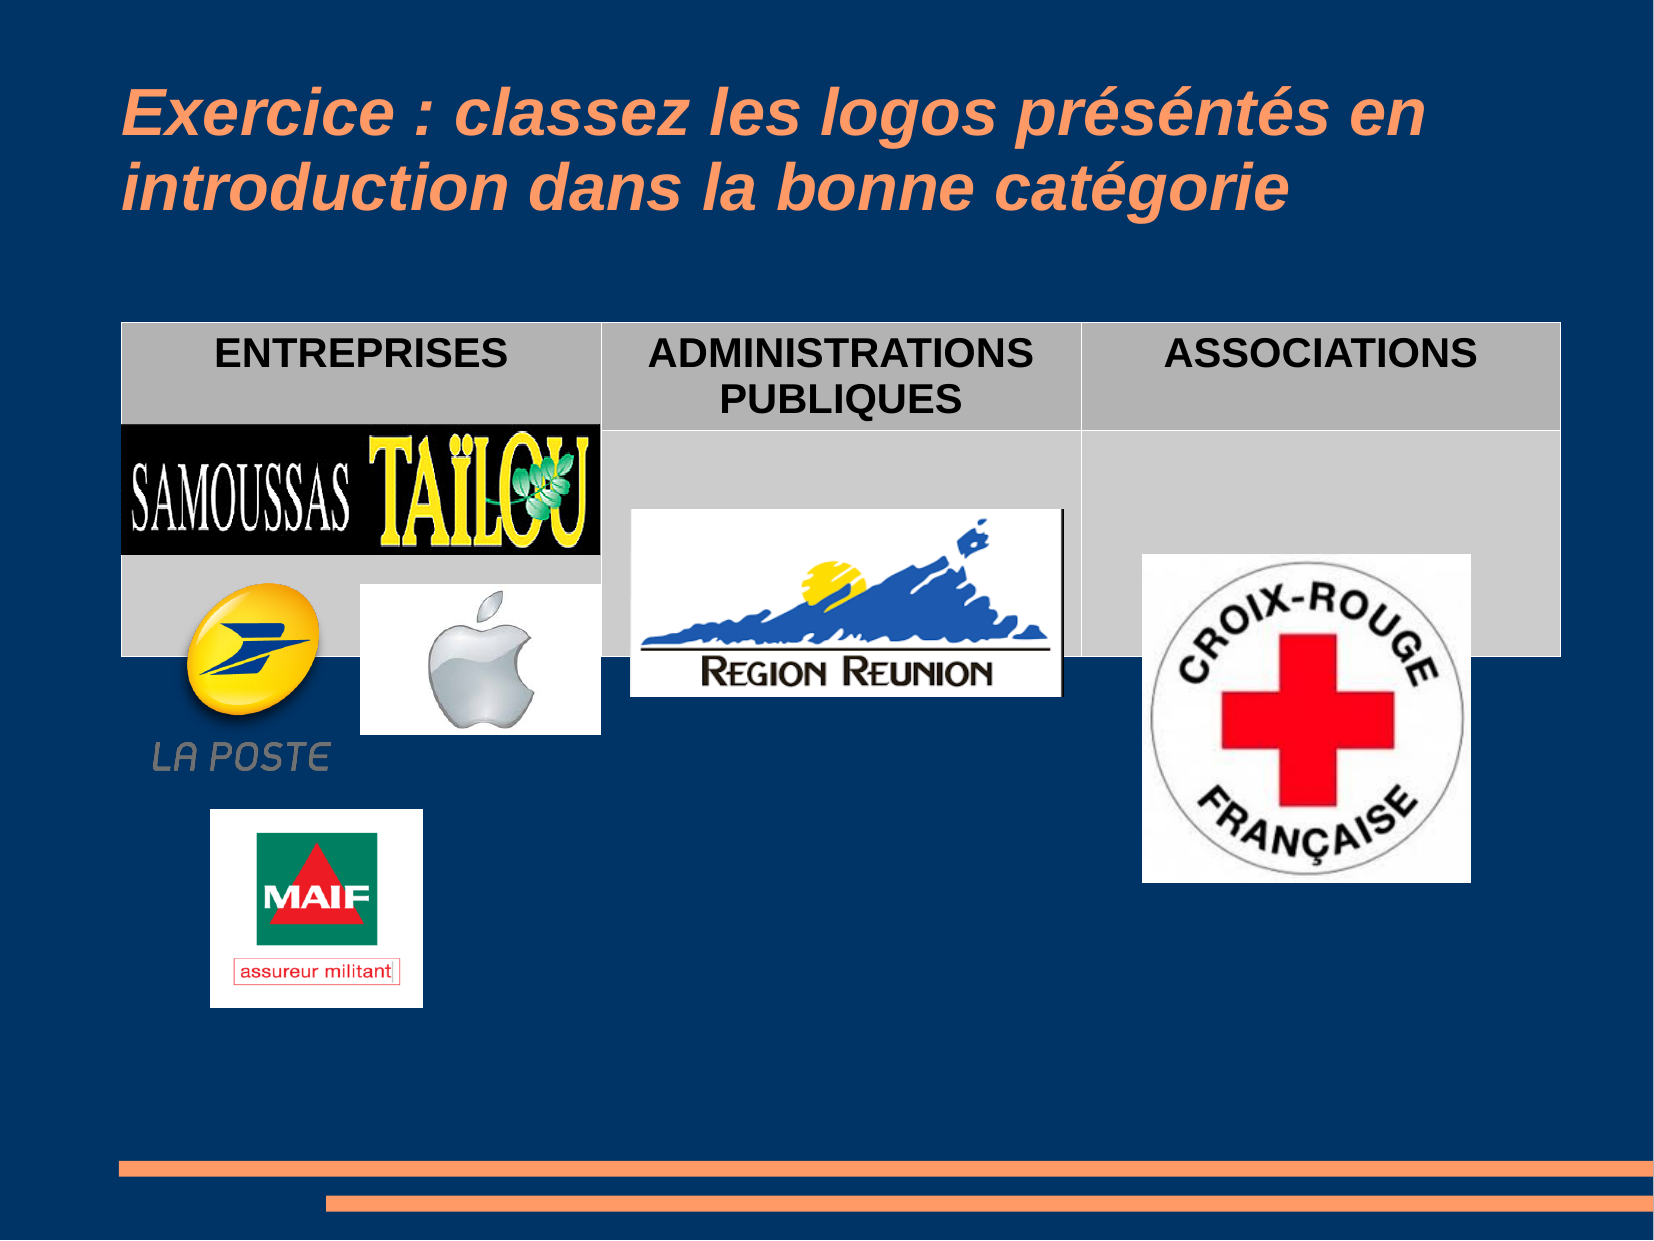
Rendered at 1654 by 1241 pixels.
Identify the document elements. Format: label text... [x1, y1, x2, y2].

table_header ENTREPRISES [122, 323, 601, 424]
picture [630, 509, 1064, 697]
table_header ADMINISTRATIONS PUBLIQUES [602, 323, 1081, 430]
table_cell [1082, 431, 1560, 656]
picture [1142, 554, 1471, 883]
picture [121, 424, 601, 796]
picture [210, 809, 423, 1008]
table_header ASSOCIATIONS [1082, 323, 1560, 430]
table_cell [602, 431, 1081, 656]
title Exercice : classez les logos préséntés en introduction dans la bonne catégorie [121, 46, 1534, 254]
table_cell [365, 556, 601, 584]
